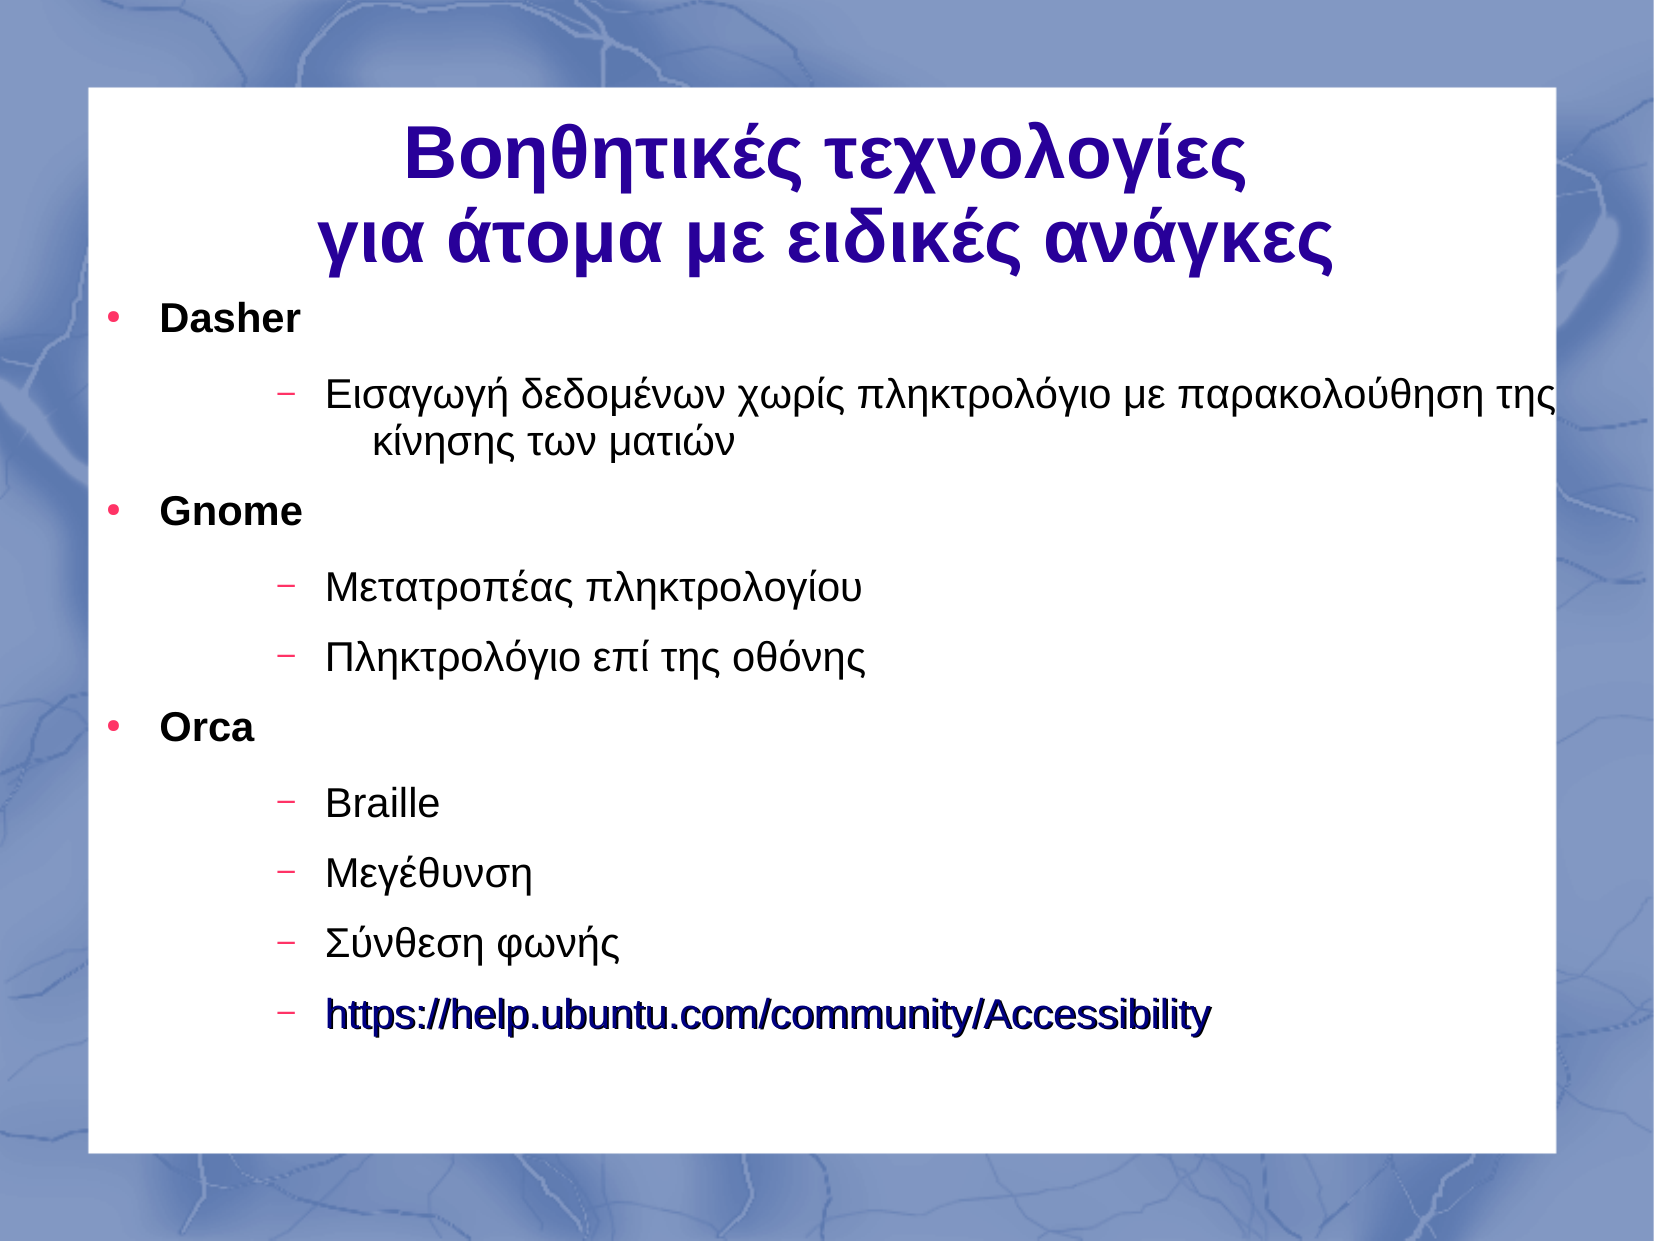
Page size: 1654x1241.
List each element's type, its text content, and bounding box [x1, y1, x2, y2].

list Dasher Εισαγωγή δεδομένων χωρίς πληκτρολόγιο με παρακολούθηση της κίνησης των ματιών Gnome Μετατροπέας πληκτρολογίου Πληκτρολόγιο επί της οθόνης Orca Braille Μεγέθυνση Σύνθεση φωνής https://help.ubuntu.com/community/Accessibility [88, 295, 1565, 1123]
title Βοηθητικές τεχνολογίες για άτομα με ειδικές ανάγκες [118, 98, 1536, 291]
picture [0, 0, 1654, 1241]
